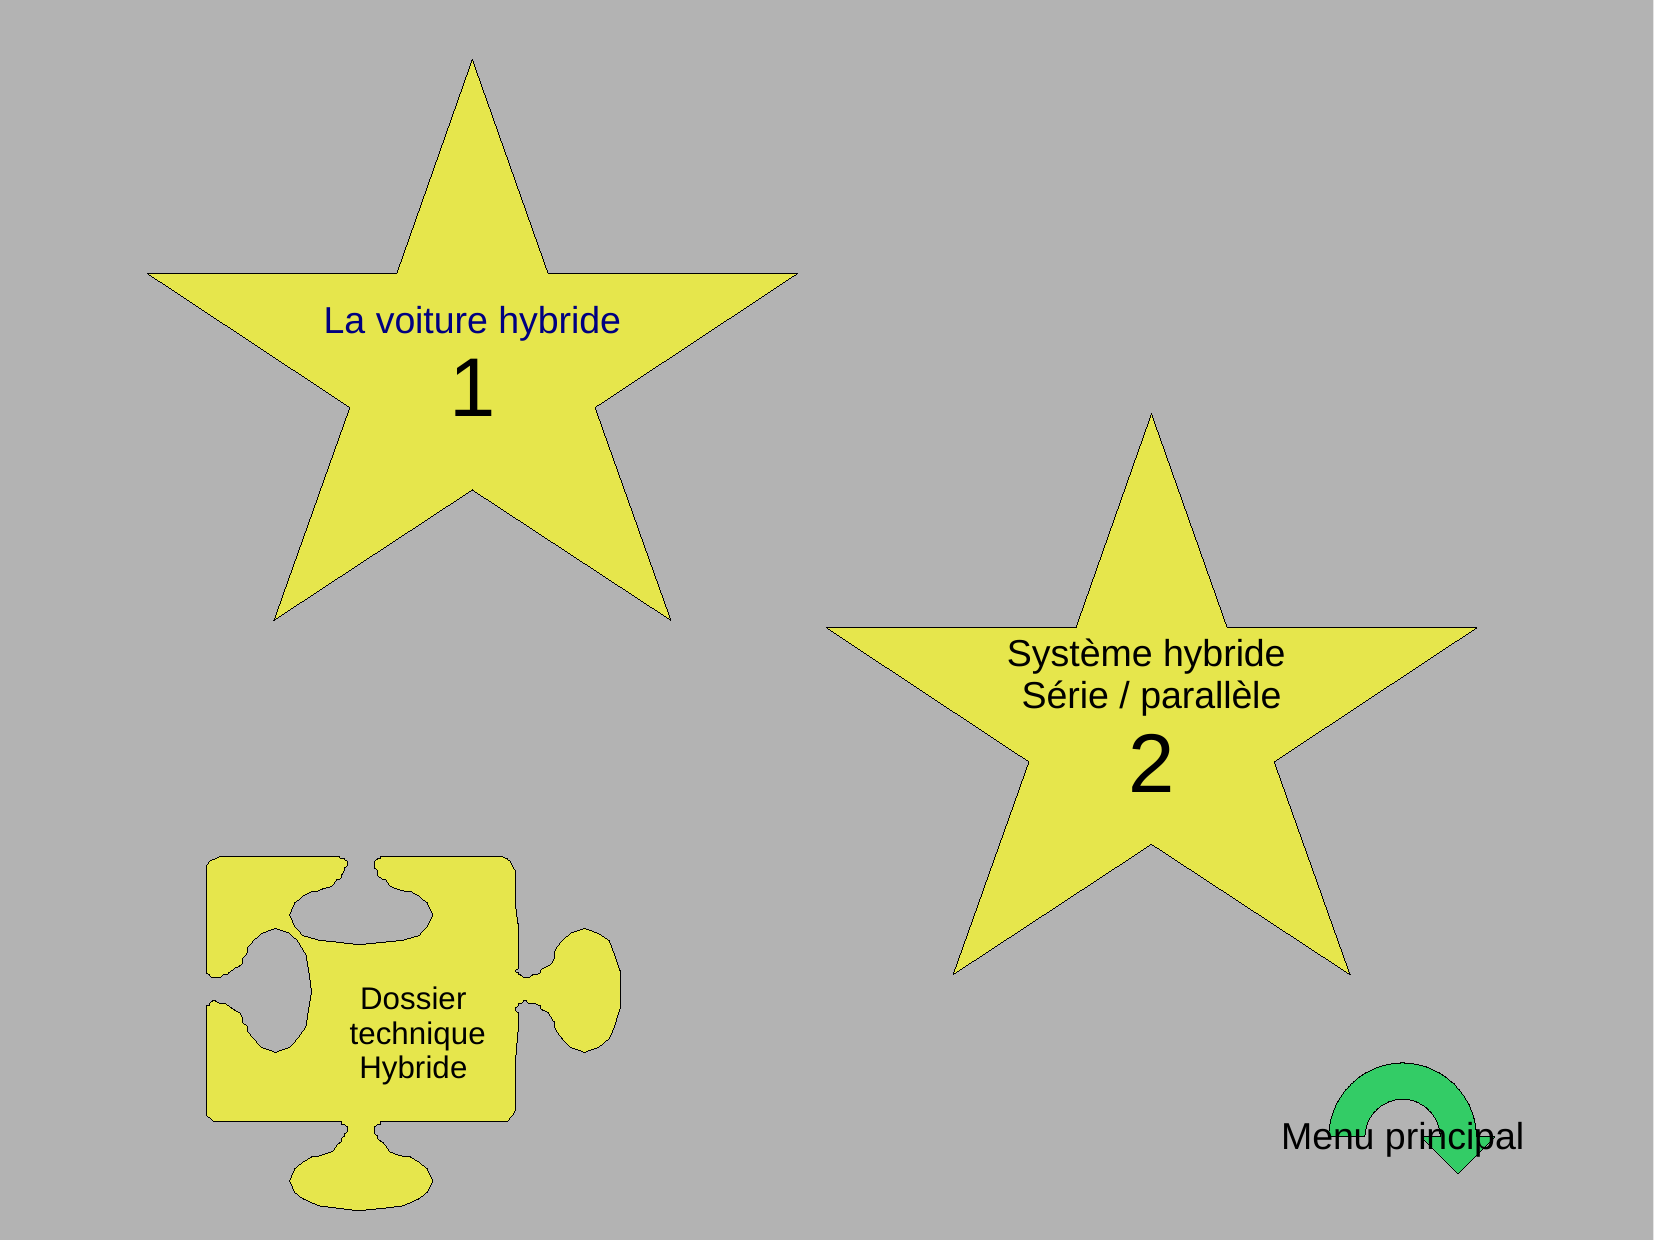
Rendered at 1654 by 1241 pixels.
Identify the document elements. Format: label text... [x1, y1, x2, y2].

text_box Dossier technique Hybride [206, 856, 621, 1211]
text_box La voiture hybride 1 [147, 59, 798, 621]
text_box Système hybride Série / parallèle 2 [826, 413, 1477, 975]
text_box Menu principal [1328, 1062, 1477, 1174]
